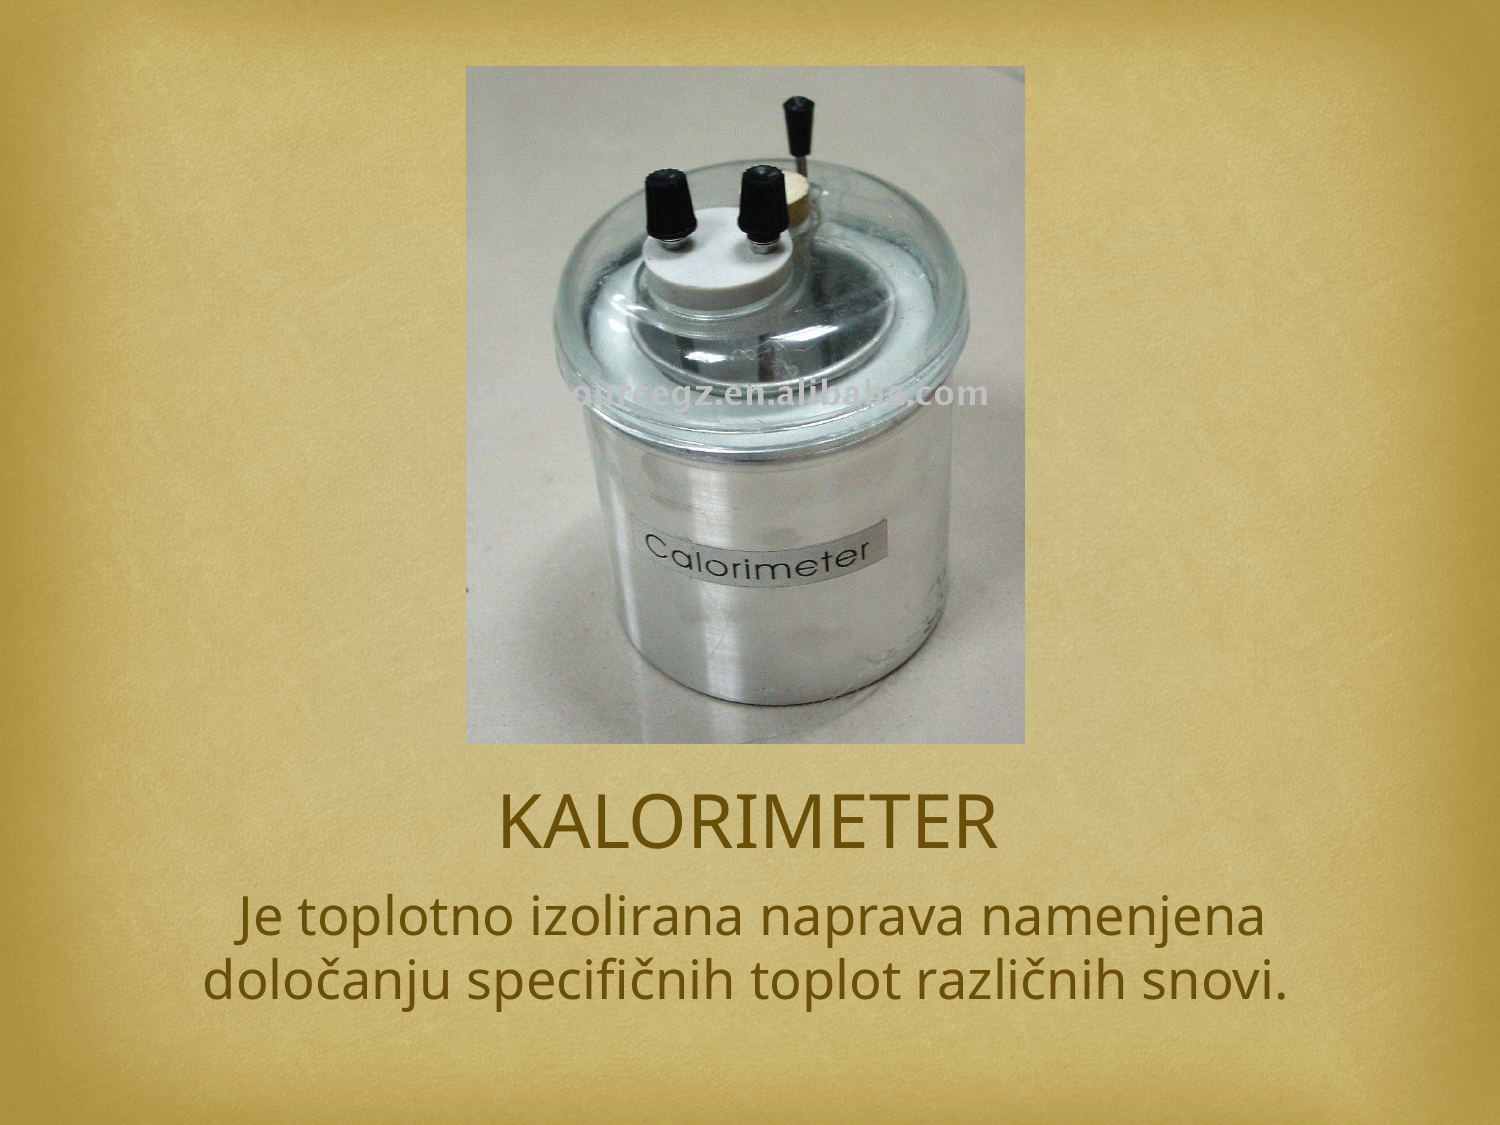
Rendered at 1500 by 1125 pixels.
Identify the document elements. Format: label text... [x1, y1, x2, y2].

title KALORIMETER [111, 765, 1386, 872]
list Je toplotno izolirana naprava namenjena določanju specifičnih toplot različnih snovi. [113, 873, 1394, 1046]
picture [466, 66, 1025, 744]
